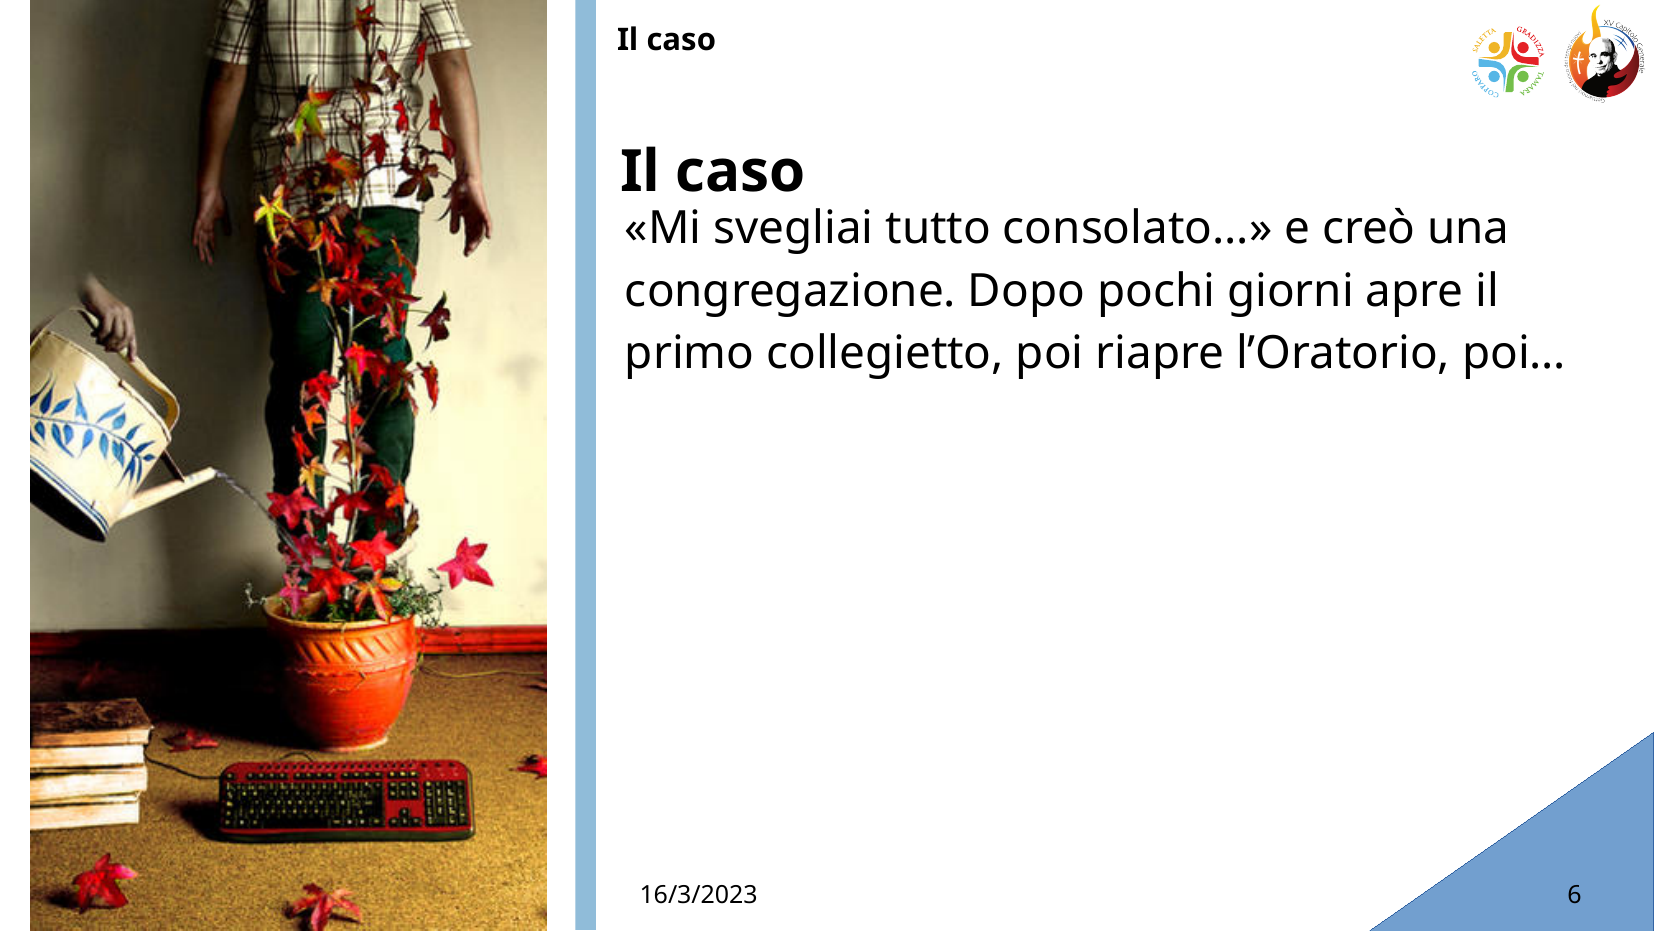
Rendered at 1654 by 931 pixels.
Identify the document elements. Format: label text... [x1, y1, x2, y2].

title Il caso [620, 129, 1617, 201]
text_box Il caso [602, 9, 1335, 63]
picture [30, 0, 547, 931]
subtitle «Mi svegliai tutto consolato...» e creò una congregazione. Dopo pochi giorni apre il primo collegietto, poi riapre l’Oratorio, poi… [624, 201, 1602, 856]
picture [1563, 4, 1646, 103]
